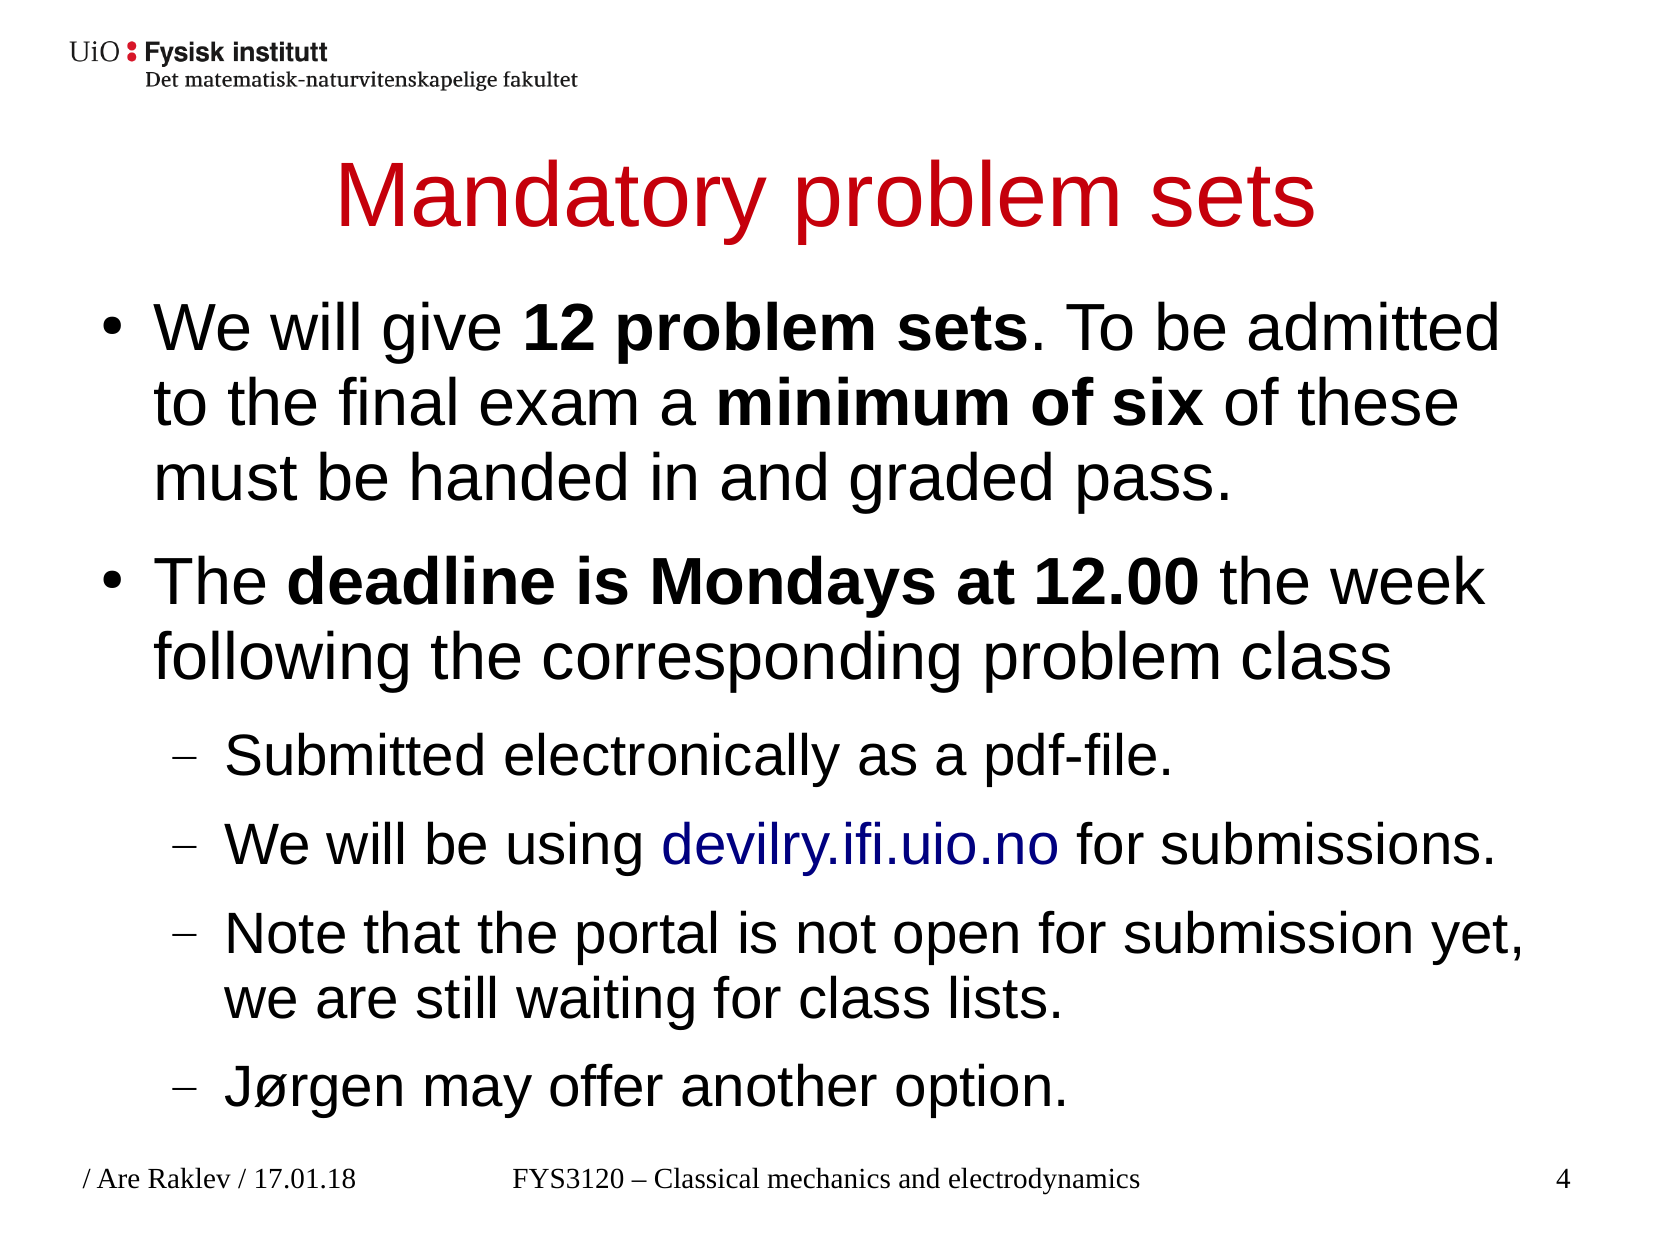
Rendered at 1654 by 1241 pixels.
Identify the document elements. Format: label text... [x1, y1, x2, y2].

list We will give 12 problem sets. To be admitted to the final exam a minimum of six of these must be handed in and graded pass. The deadline is Mondays at 12.00 the week following the corresponding problem class Submitted electronically as a pdf-file. We will be using devilry.ifi.uio.no for submissions. Note that the portal is not open for submission yet, we are still waiting for class lists. Jørgen may offer another option. [82, 290, 1571, 1120]
picture [68, 37, 581, 93]
title Mandatory problem sets [82, 90, 1571, 290]
